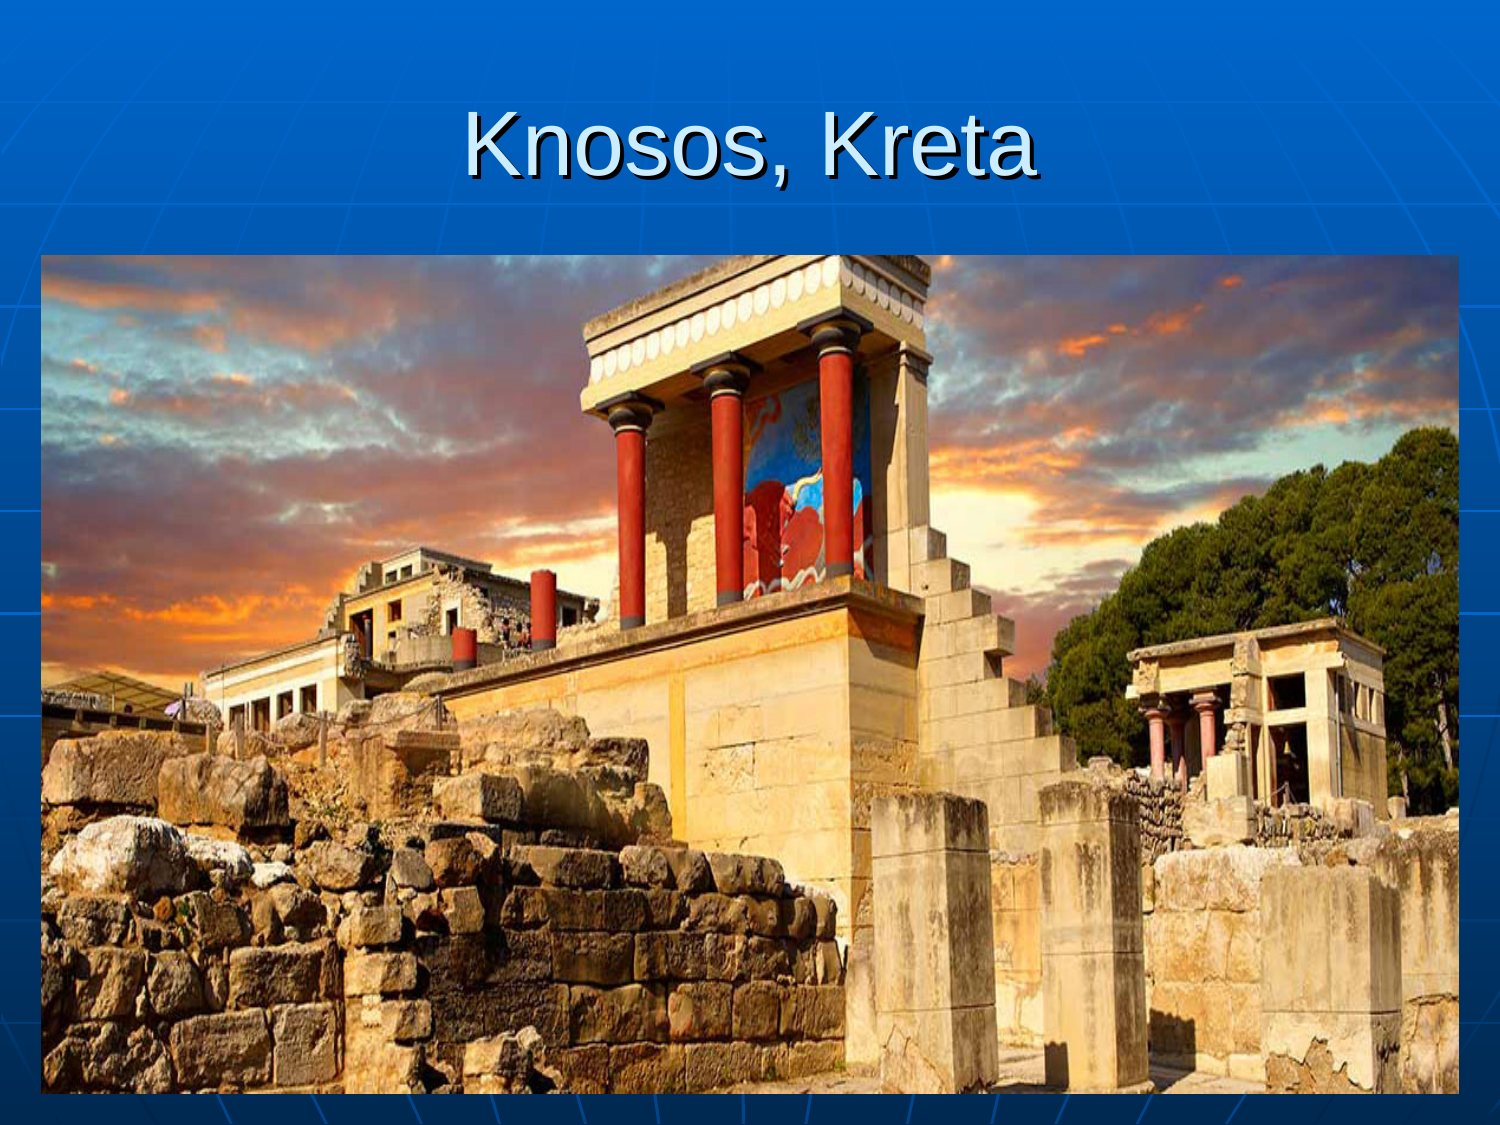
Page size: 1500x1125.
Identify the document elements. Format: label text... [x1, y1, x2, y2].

title Knosos, Kreta [75, 45, 1426, 233]
picture [41, 255, 1459, 1094]
